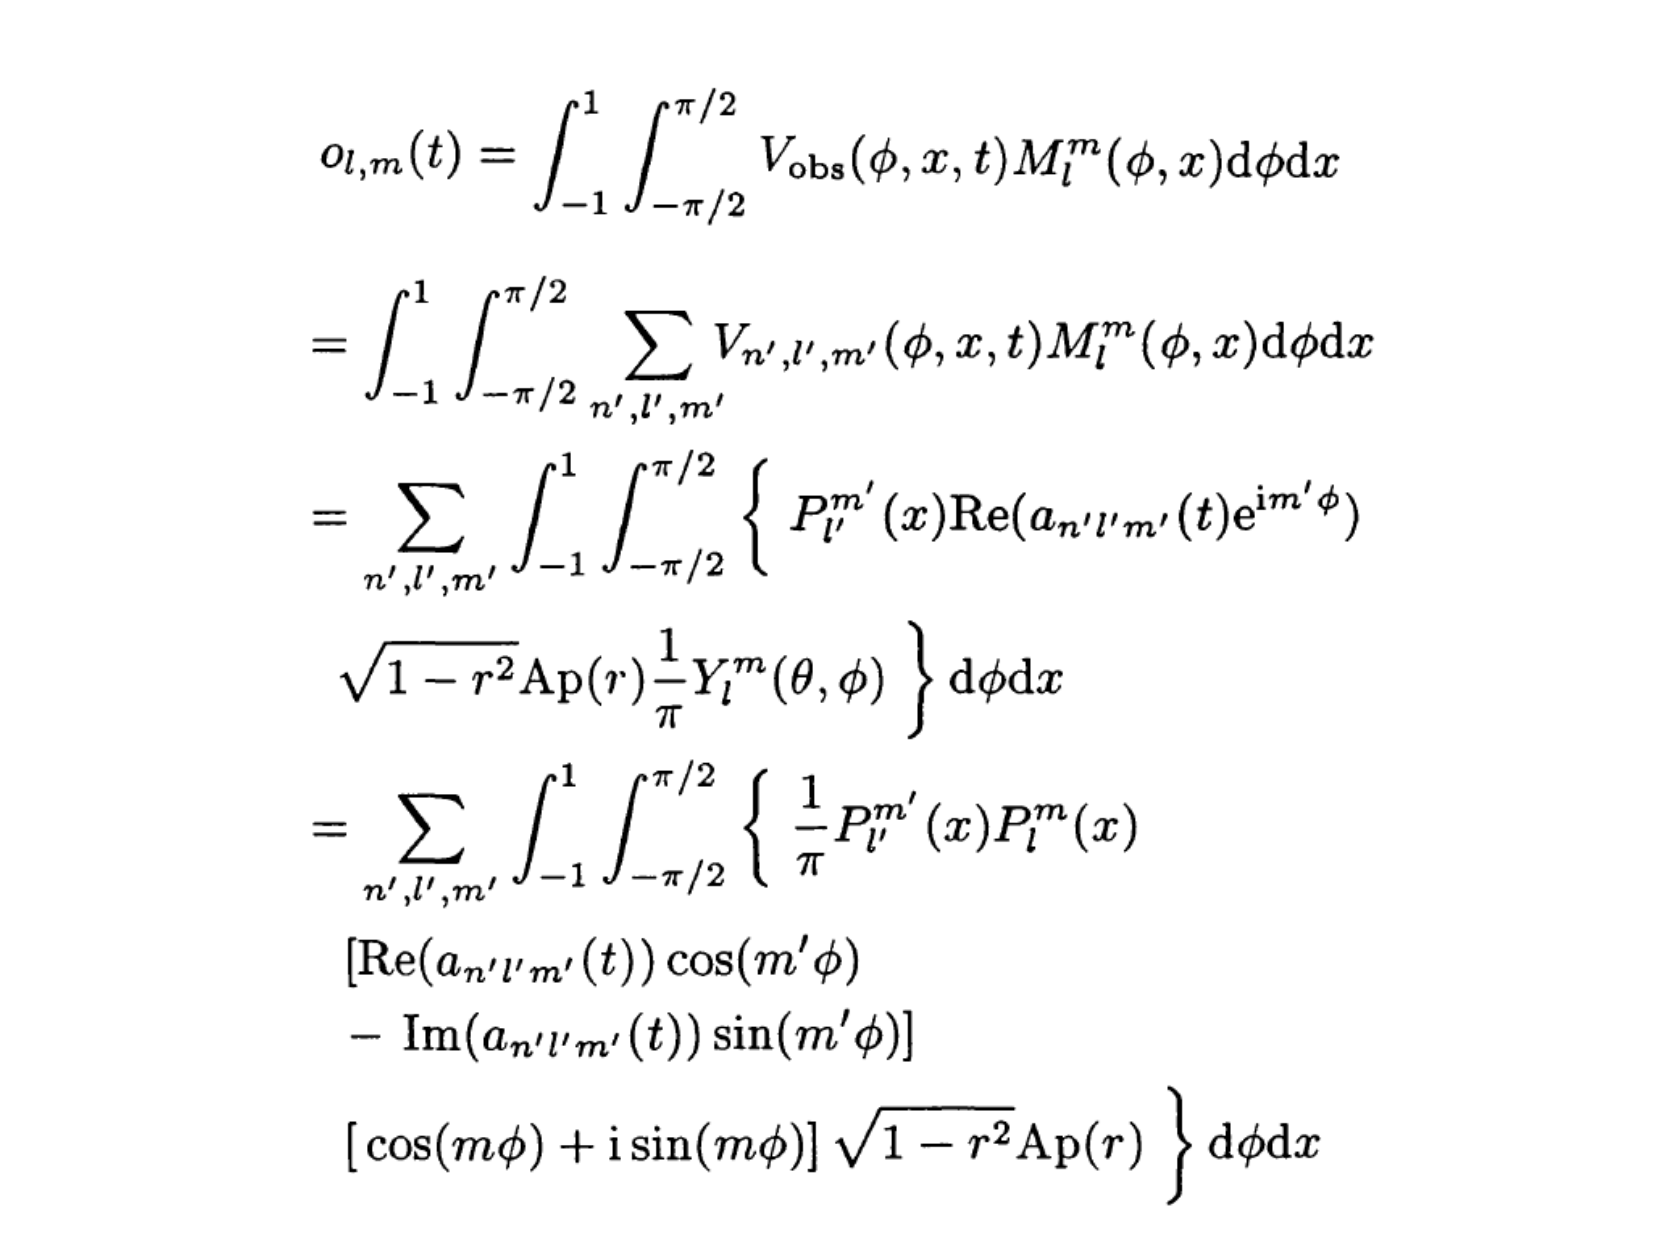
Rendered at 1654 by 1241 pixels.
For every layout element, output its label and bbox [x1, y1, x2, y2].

picture [258, 262, 1426, 1223]
picture [280, 74, 1388, 256]
